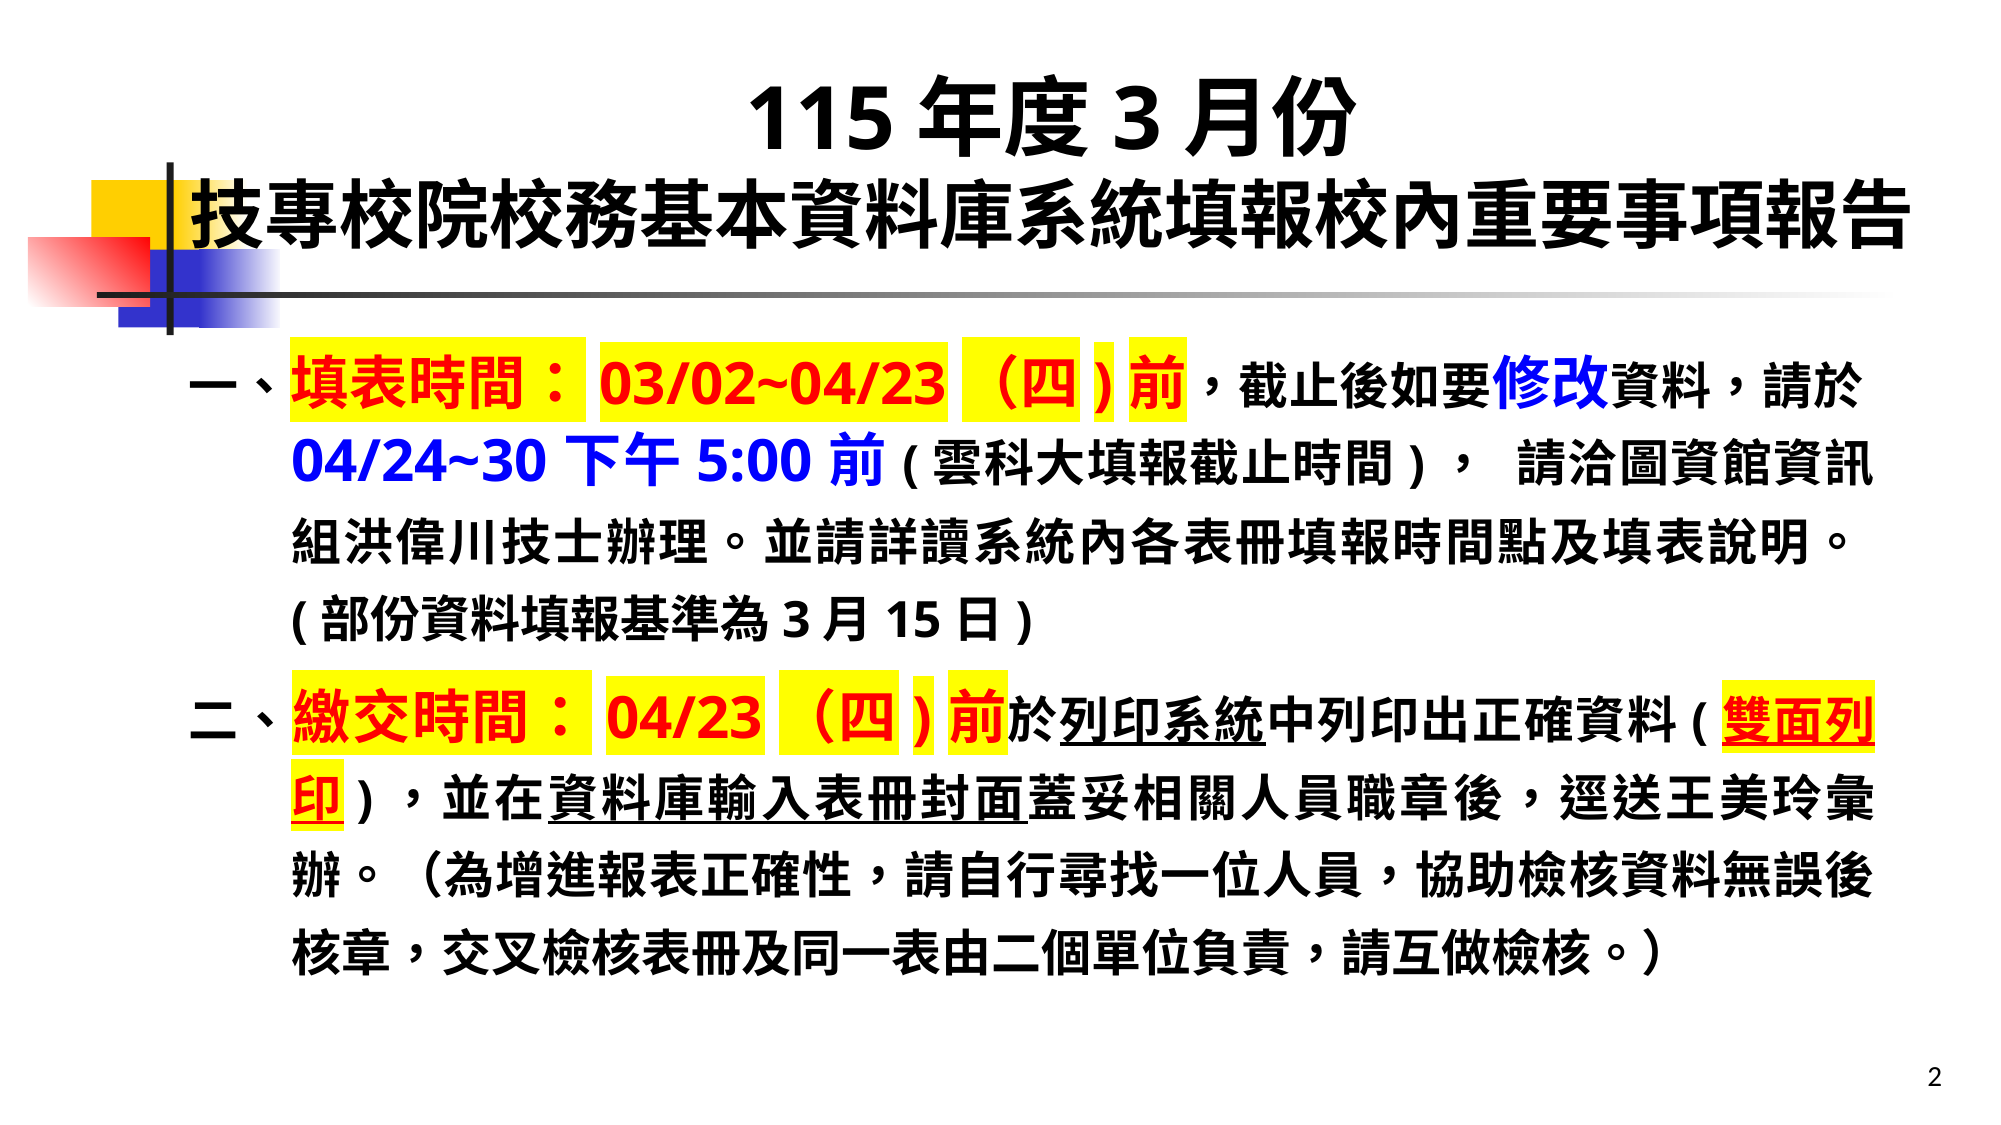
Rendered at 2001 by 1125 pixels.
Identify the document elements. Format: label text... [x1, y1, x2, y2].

text_box <編號> [1540, 1024, 1957, 1100]
title 115年度3月份 技專校院校務基本資料庫系統填報校內重要事項報告 [147, 52, 1957, 265]
list 一、填表時間：03/02~04/23（四)前，截止後如要修改資料，請於04/24~30下午5:00前(雲科大填報截止時間)， 請洽圖資館資訊組洪偉川技士辦理。並請詳讀系統內各表冊填報時間點及填表說明。(部份資料填報基準為3月15日) 二、繳交時間：04/23（四)前於列印系統中列印出正確資料(雙面列印)，並在資料庫輸入表冊封面蓋妥相關人員職章後，逕送王美玲彙辦。（為增進報表正確性，請自行尋找一位人員，協助檢核資料無誤後核章，交叉檢核表冊及同一表由二個單位負責，請互做檢核。） [173, 331, 1891, 1025]
